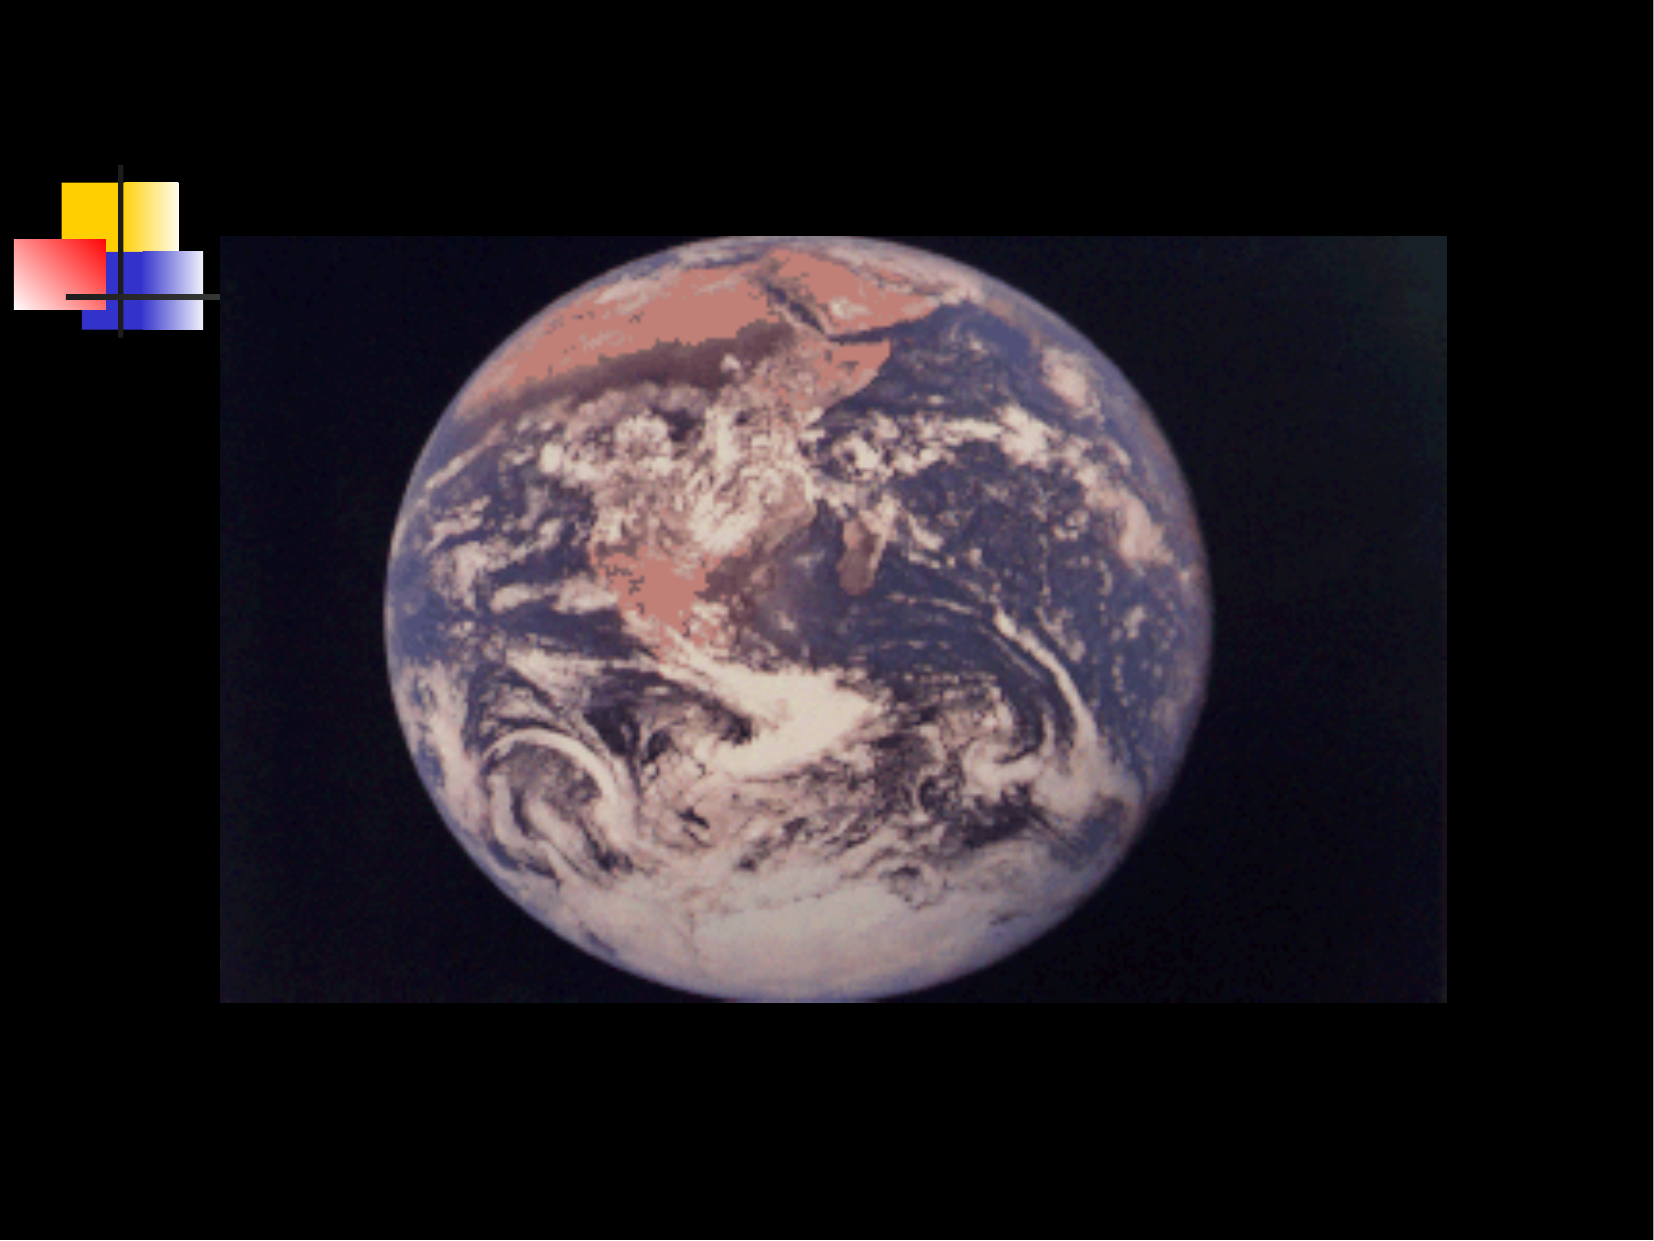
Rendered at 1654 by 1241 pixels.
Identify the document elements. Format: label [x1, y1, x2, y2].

picture [220, 236, 1447, 1003]
